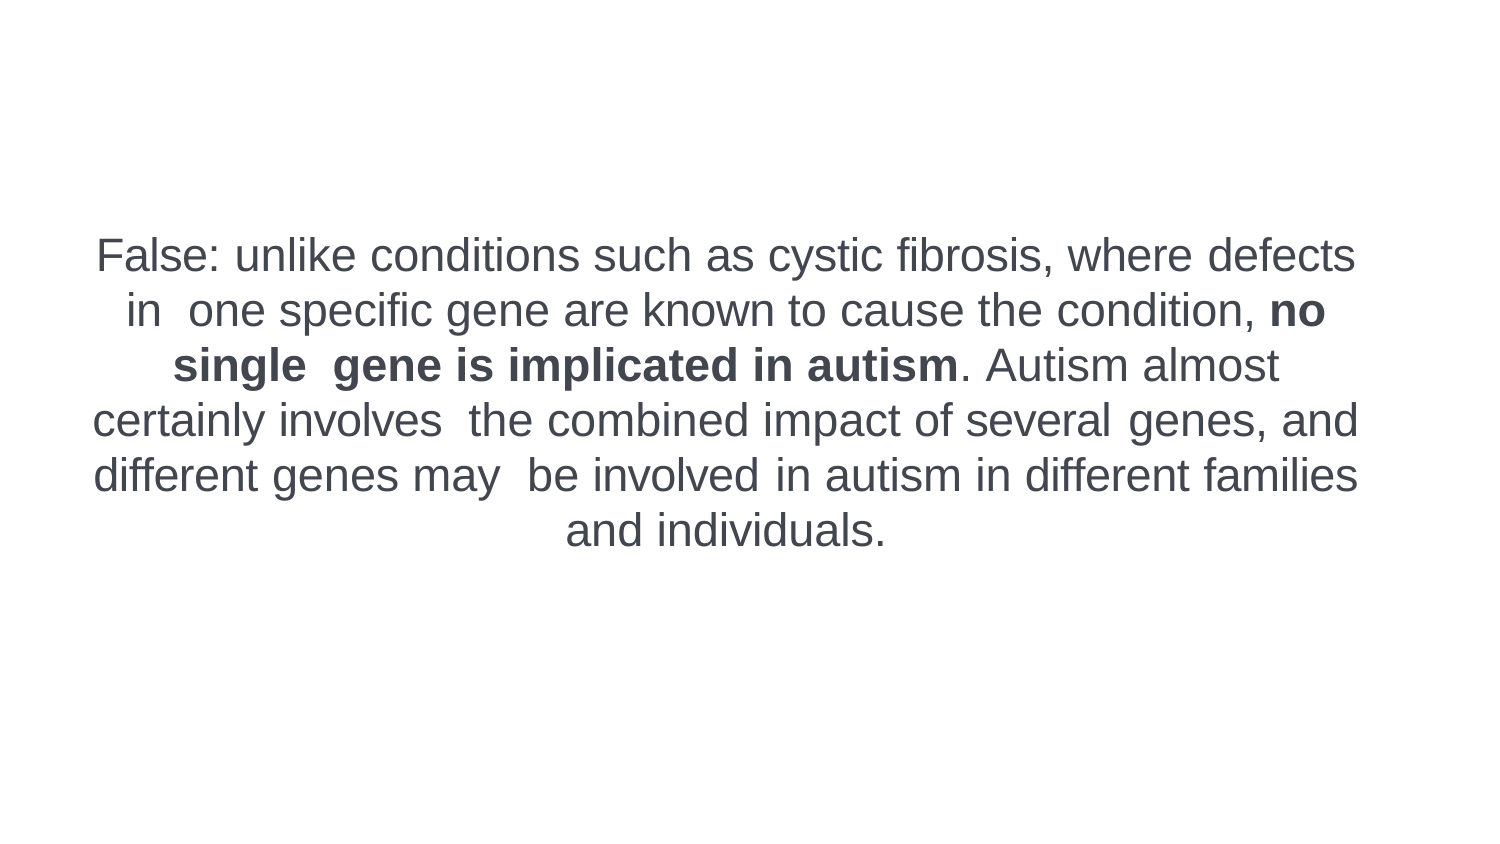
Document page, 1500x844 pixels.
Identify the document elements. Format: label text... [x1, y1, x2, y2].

title False: unlike conditions such as cystic fibrosis, where defects in one specific gene are known to cause the condition, no single gene is implicated in autism. Autism almost certainly involves the combined impact of several genes, and different genes may be involved in autism in different families and individuals. [90, 220, 1387, 502]
